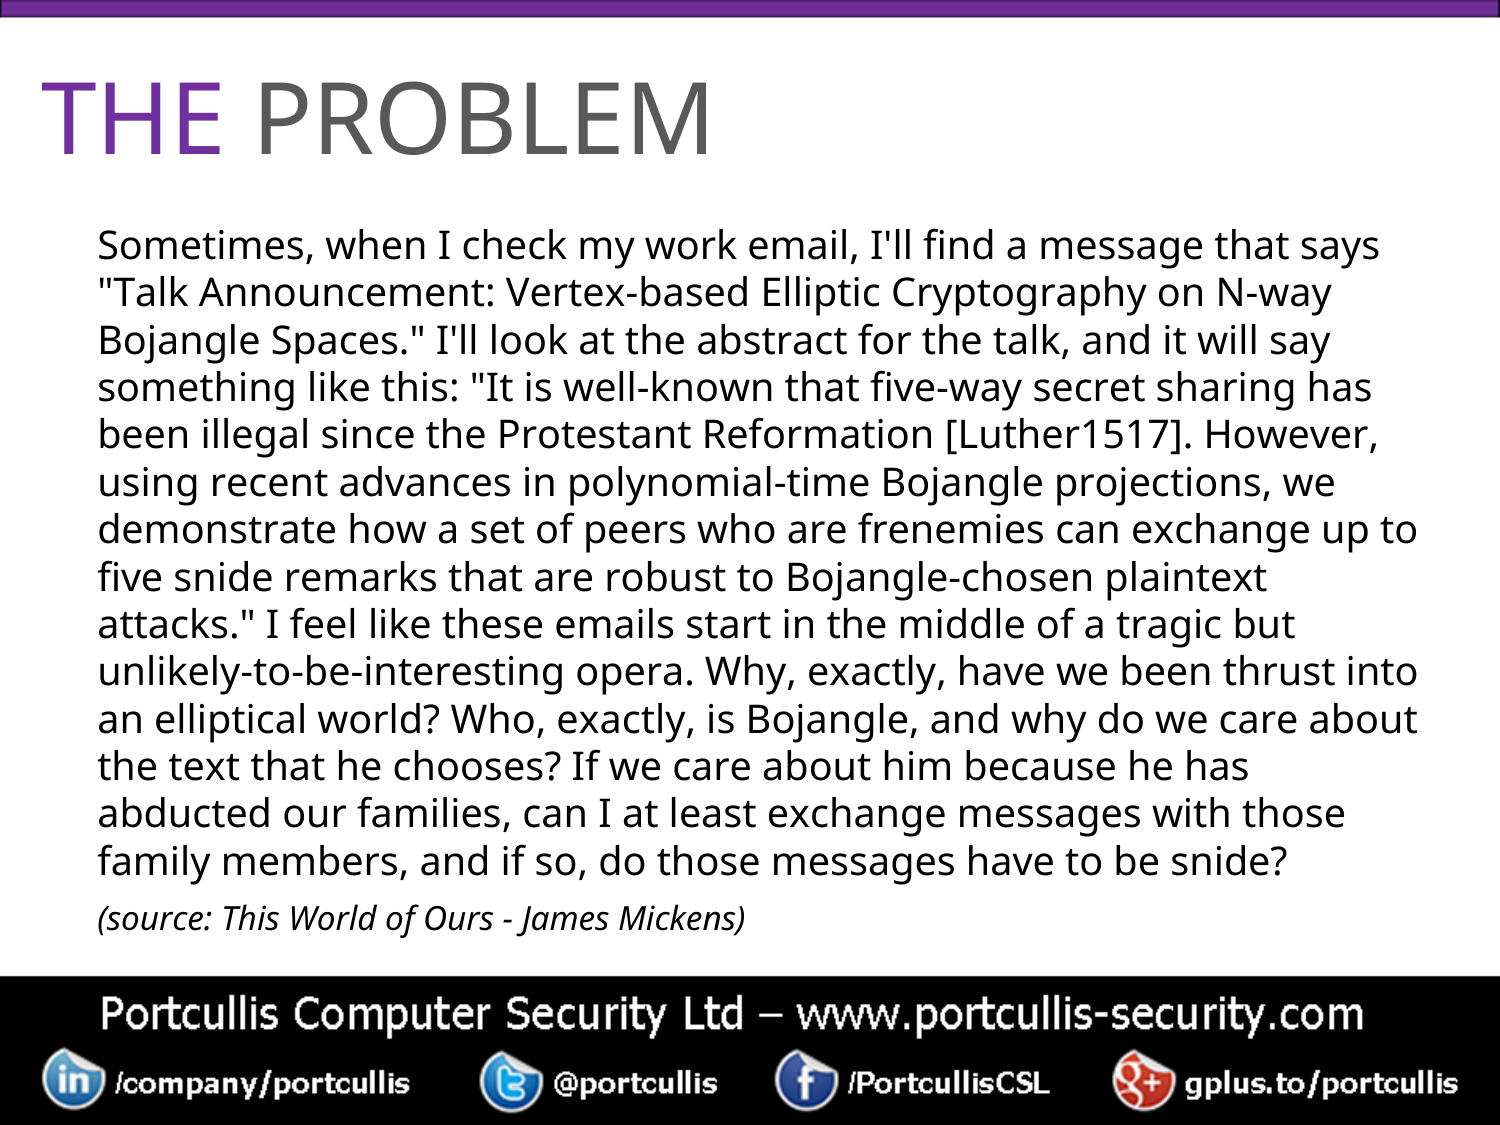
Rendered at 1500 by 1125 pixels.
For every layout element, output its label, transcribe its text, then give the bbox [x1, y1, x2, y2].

picture [0, 0, 1500, 1125]
list Sometimes, when I check my work email, I'll find a message that says "Talk Announcement: Vertex-based Elliptic Cryptography on N-way Bojangle Spaces." I'll look at the abstract for the talk, and it will say something like this: "It is well-known that five-way secret sharing has been illegal since the Protestant Reformation [Luther1517]. However, using recent advances in polynomial-time Bojangle projections, we demonstrate how a set of peers who are frenemies can exchange up to five snide remarks that are robust to Bojangle-chosen plaintext attacks." I feel like these emails start in the middle of a tragic but unlikely-to-be-interesting opera. Why, exactly, have we been thrust into an elliptical world? Who, exactly, is Bojangle, and why do we care about the text that he chooses? If we care about him because he has abducted our families, can I at least exchange messages with those family members, and if so, do those messages have to be snide? (source: This World of Ours - James Mickens) [41, 219, 1428, 965]
title THE PROBLEM [41, 42, 1434, 202]
